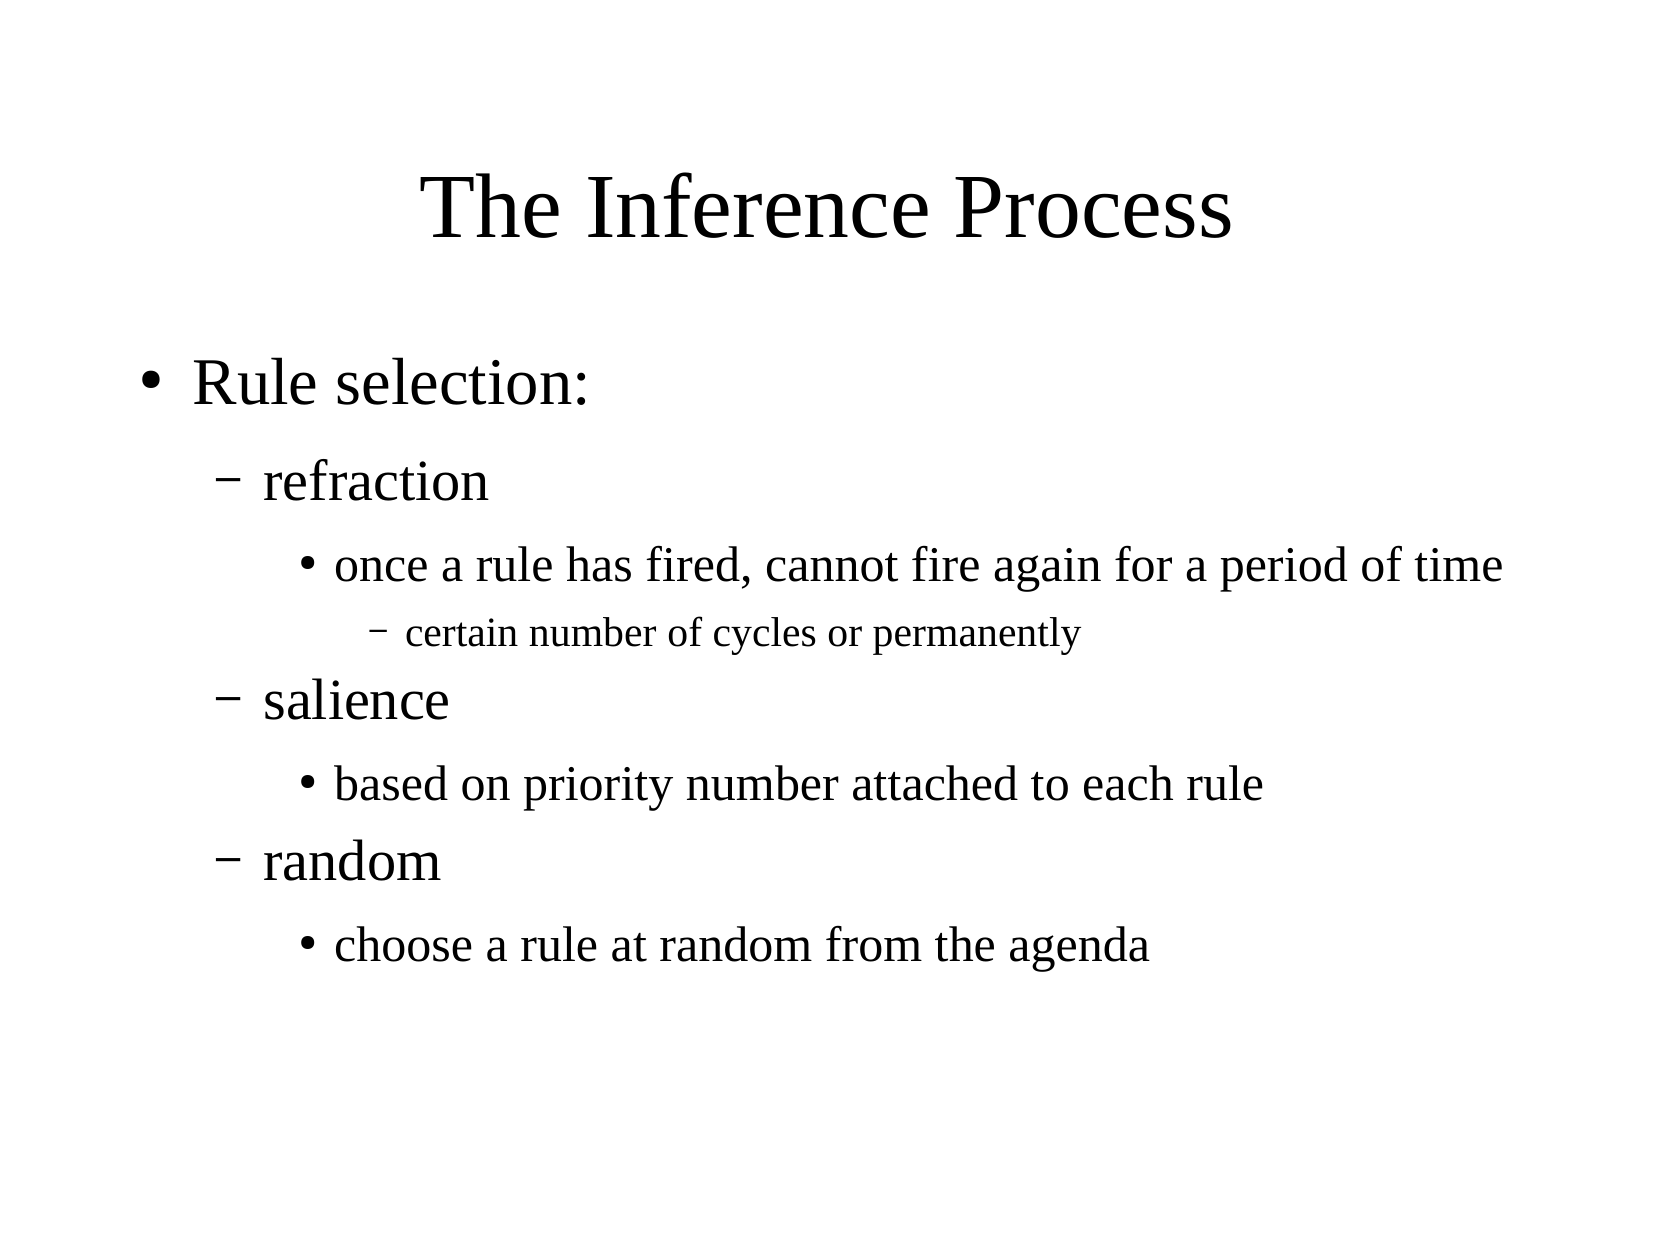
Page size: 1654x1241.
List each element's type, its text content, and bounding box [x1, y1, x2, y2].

list Rule selection: refraction once a rule has fired, cannot fire again for a period of time certain number of cycles or permanently salience based on priority number attached to each rule random choose a rule at random from the agenda [121, 344, 1534, 1127]
title The Inference Process [121, 102, 1534, 311]
